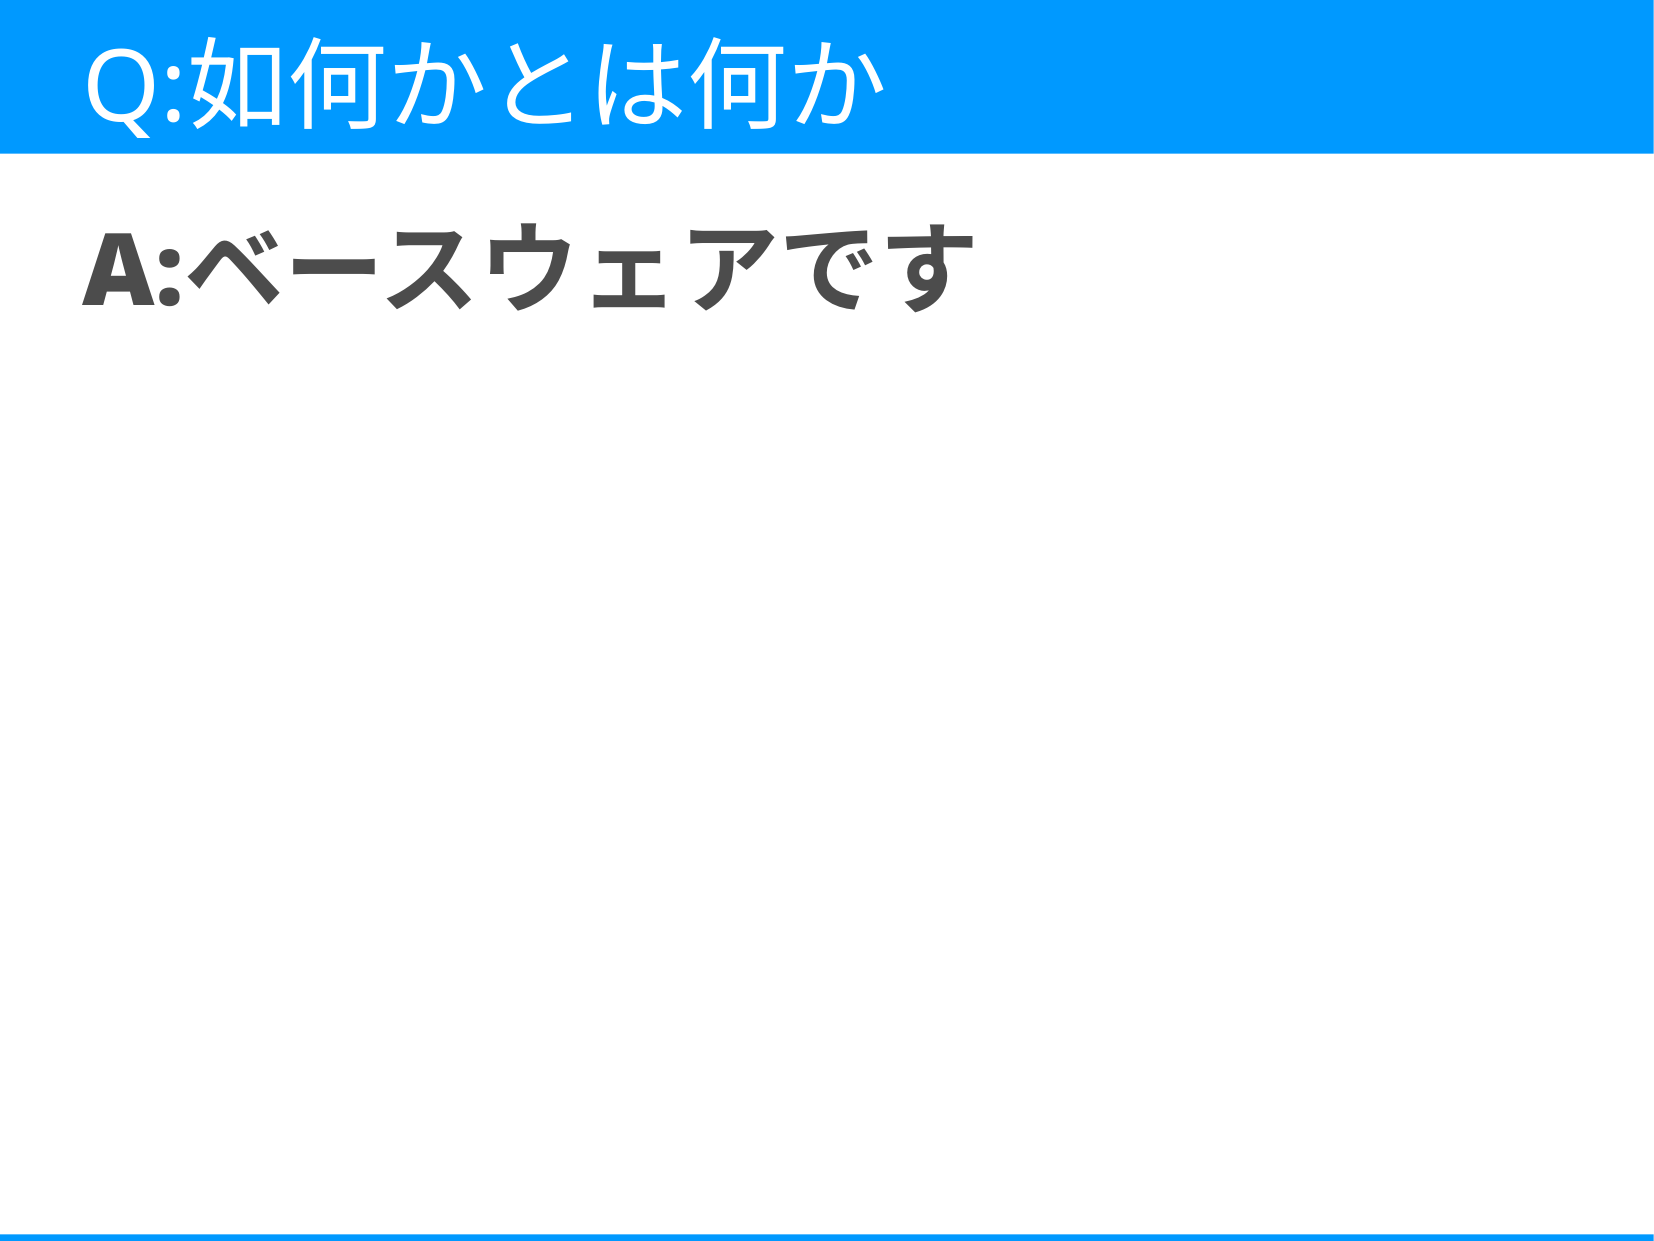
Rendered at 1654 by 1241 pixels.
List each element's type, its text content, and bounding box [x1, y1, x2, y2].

list A:ベースウェアです [82, 188, 1571, 909]
title Q:如何かとは何か [82, 3, 1571, 153]
